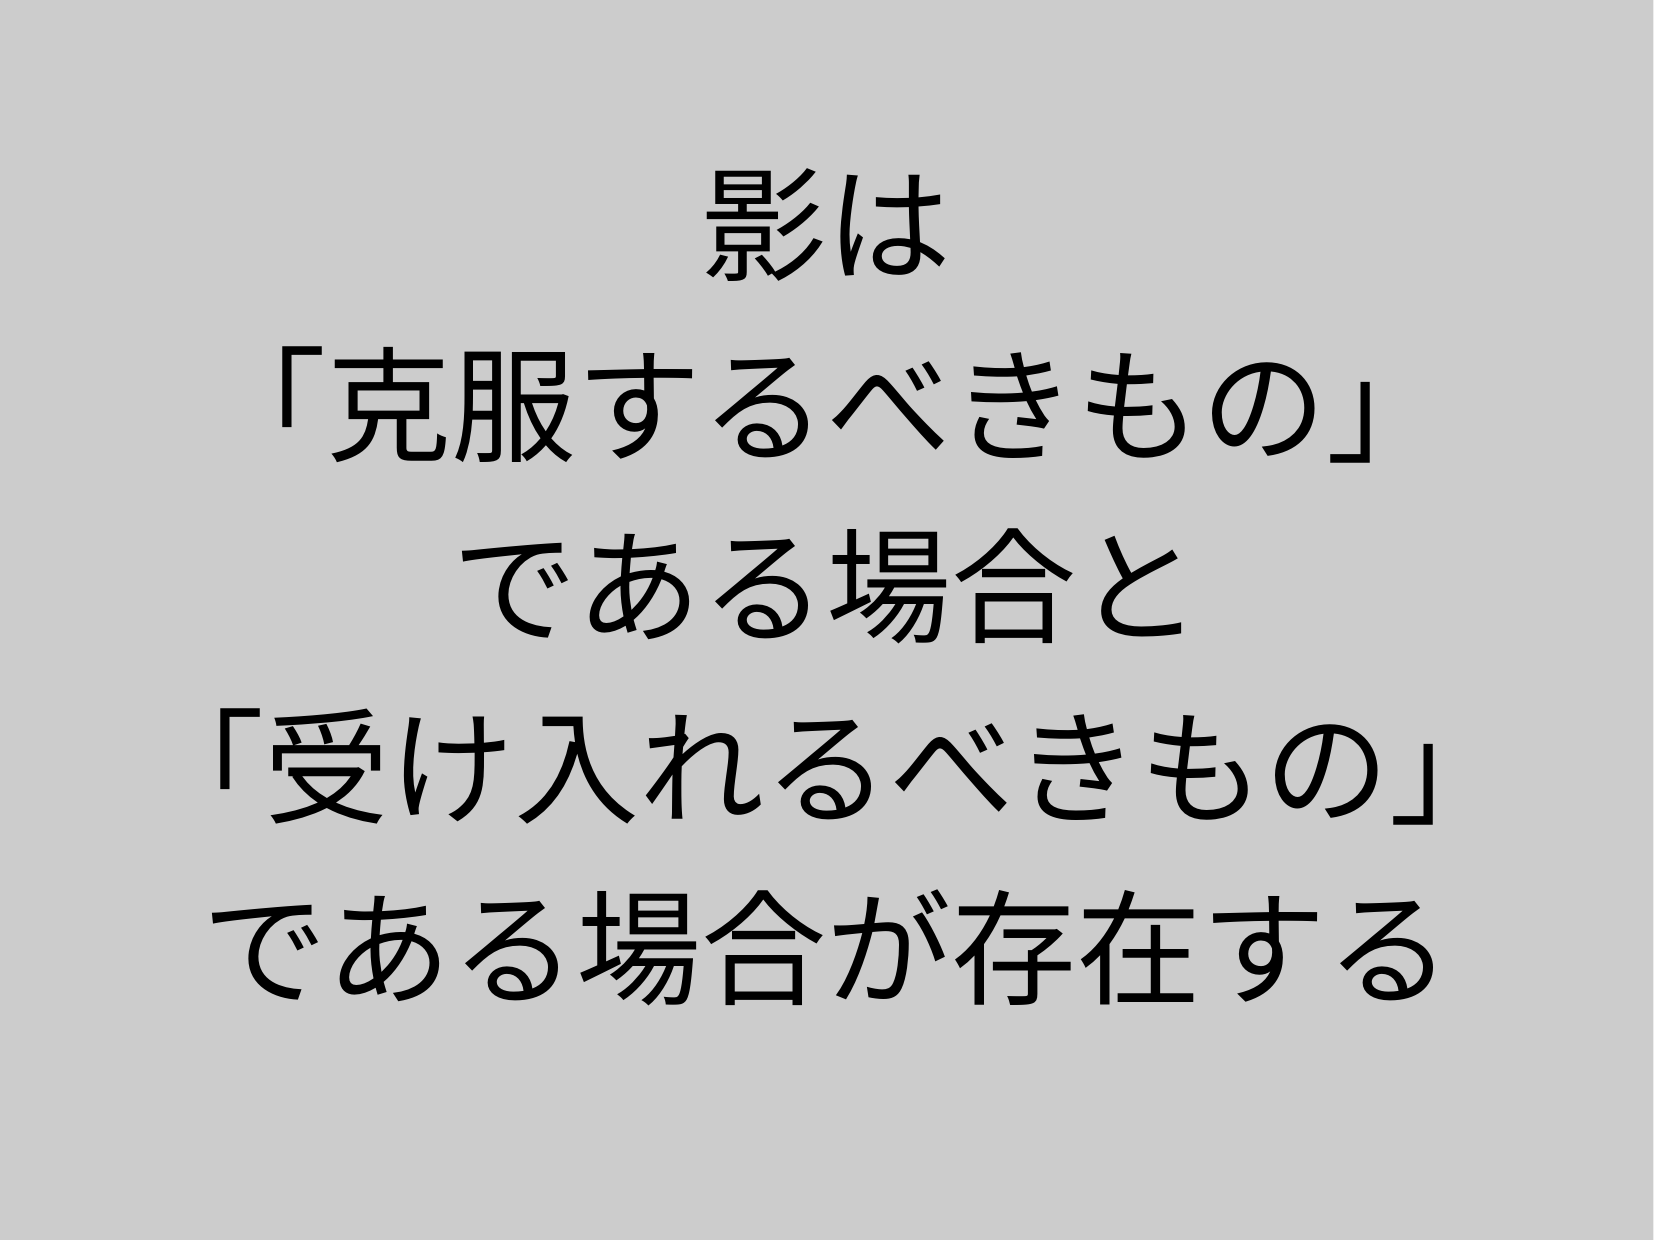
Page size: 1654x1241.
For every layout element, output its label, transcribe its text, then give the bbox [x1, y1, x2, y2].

subtitle 影は 「克服するべきもの」 である場合と 「受け入れるべきもの」 である場合が存在する [82, 56, 1571, 1102]
